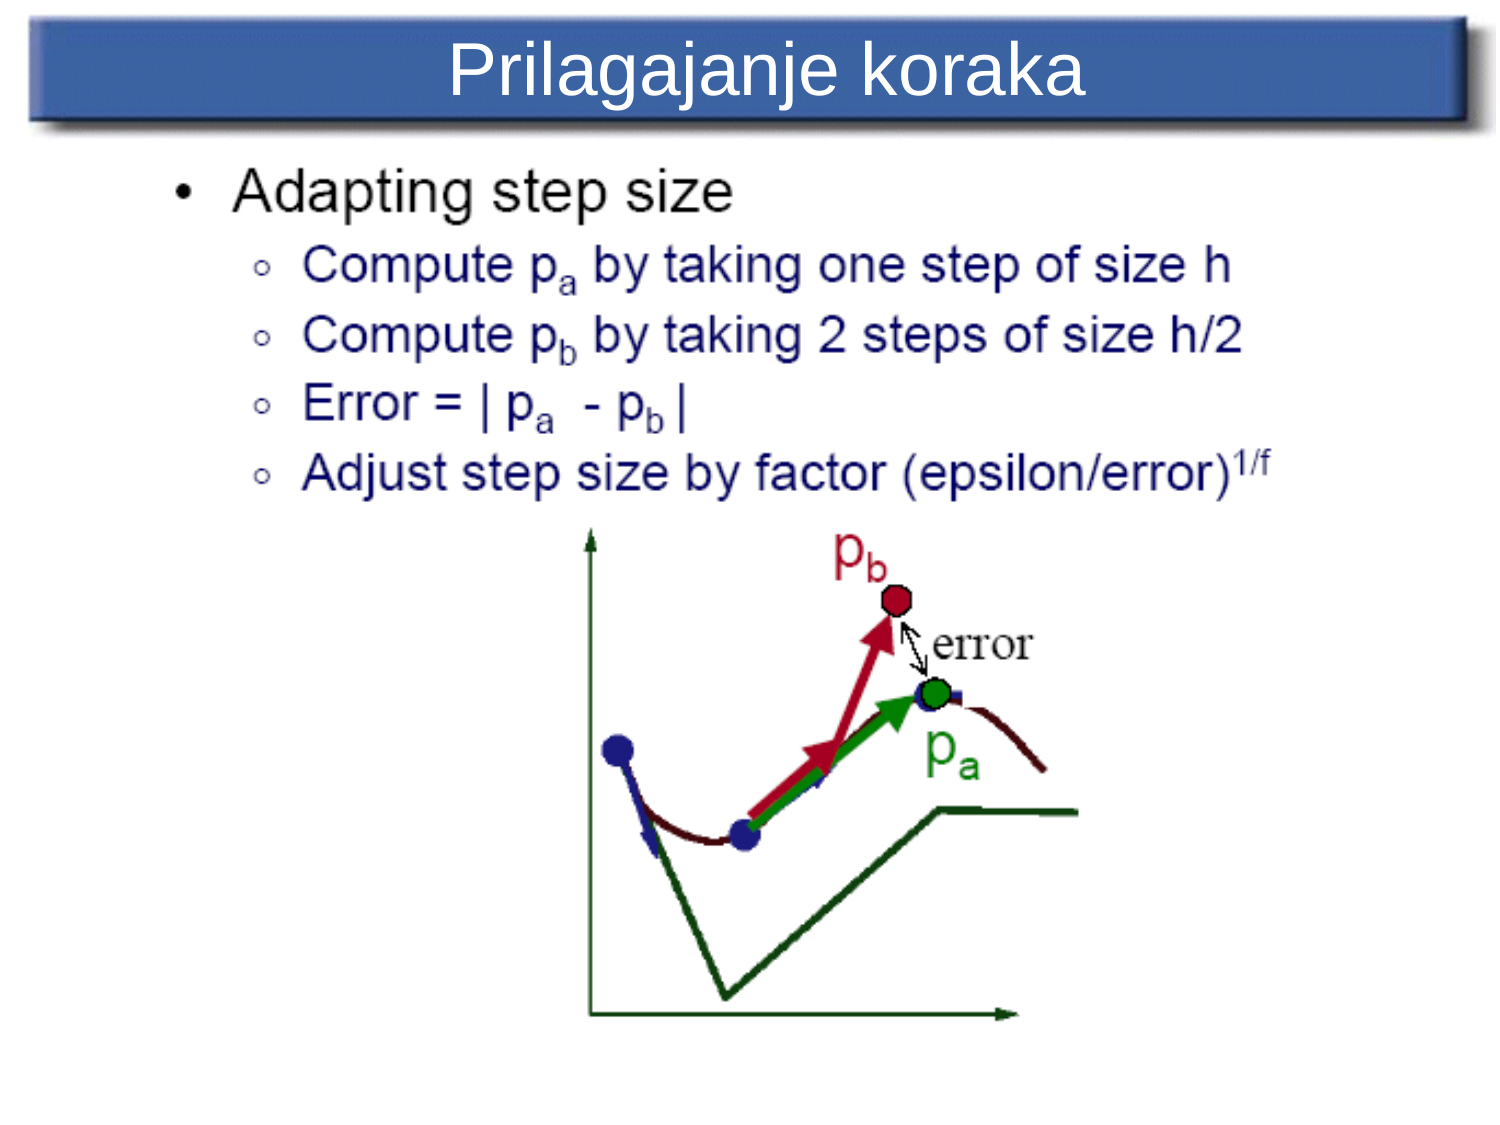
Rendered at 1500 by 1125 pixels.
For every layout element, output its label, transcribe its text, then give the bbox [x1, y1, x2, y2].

text_box Prilagajanje koraka [433, 12, 1102, 118]
picture [27, 13, 1496, 141]
picture [159, 149, 1447, 1050]
